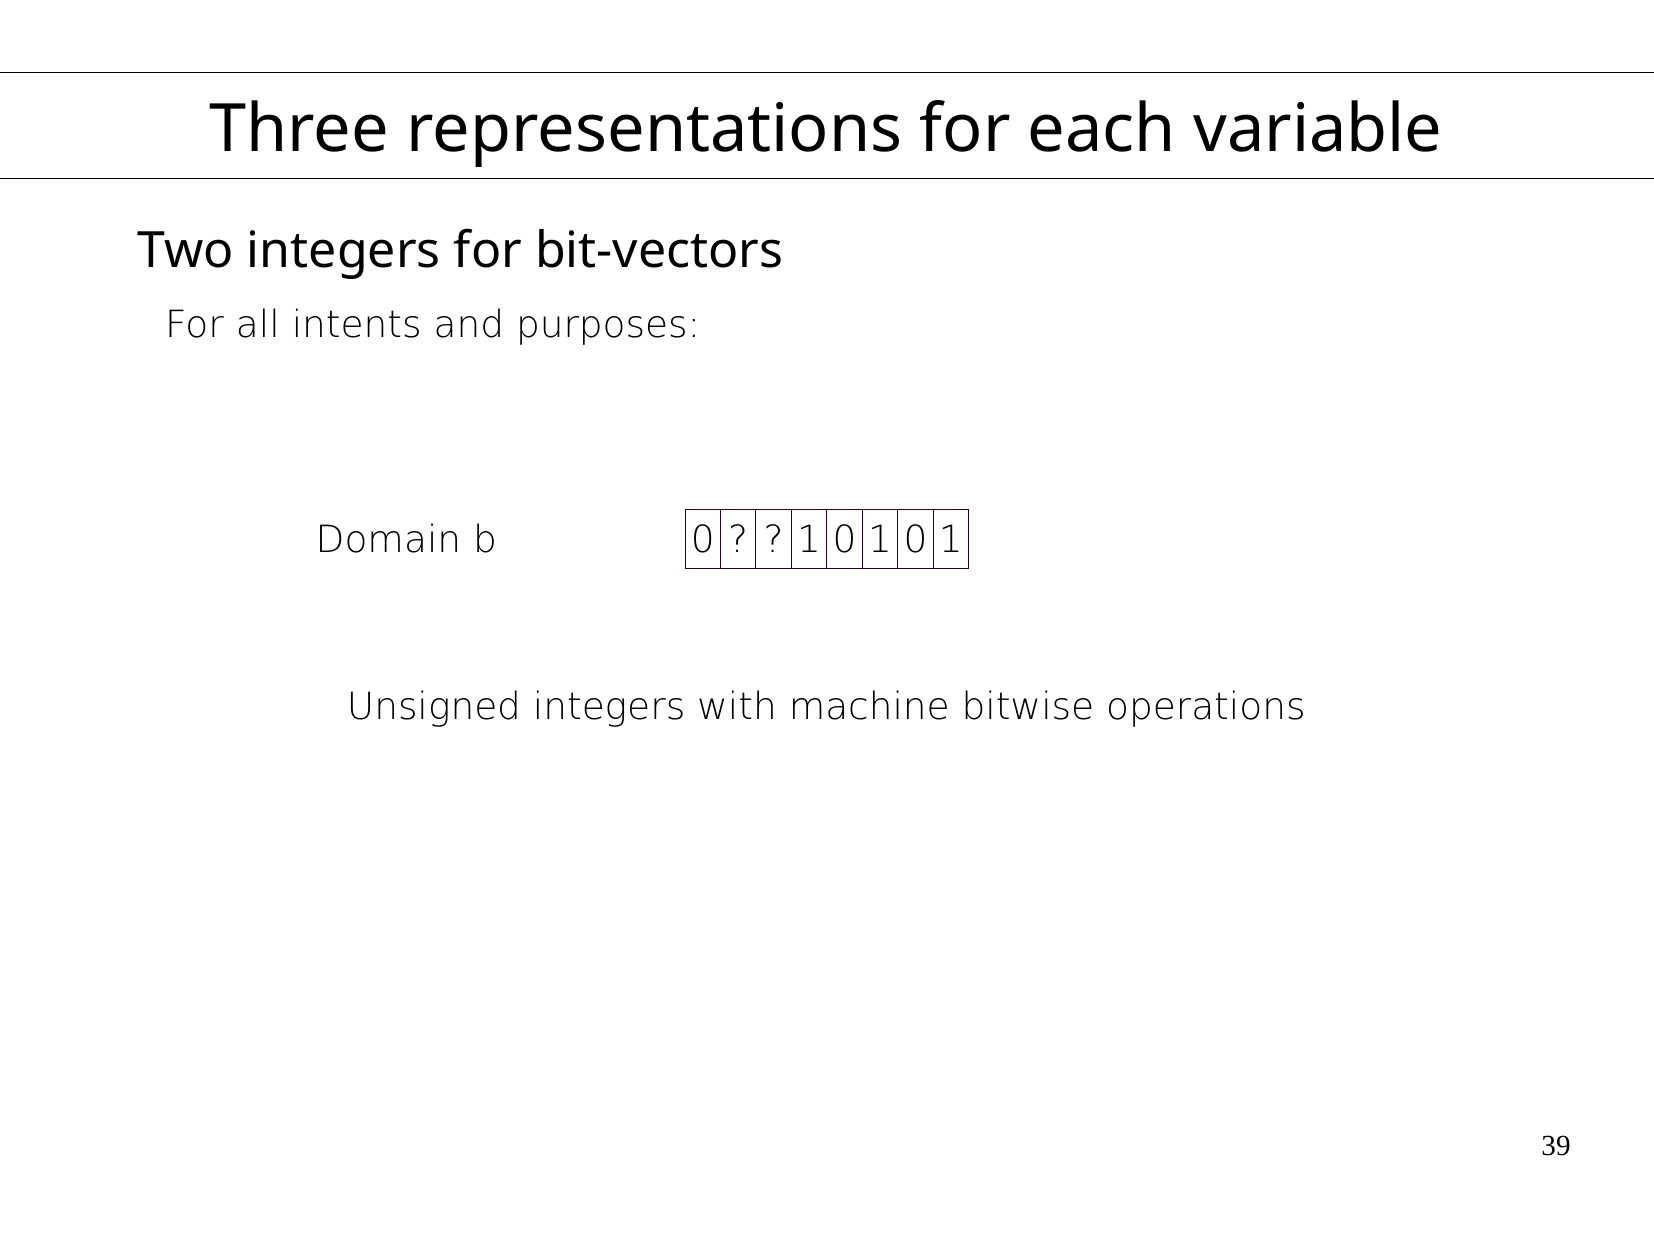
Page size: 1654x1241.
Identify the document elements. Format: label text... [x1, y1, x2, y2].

text_box Unsigned integers with machine bitwise operations [320, 677, 1334, 737]
text_box ? [755, 509, 791, 569]
text_box For all intents and purposes: [150, 295, 1300, 355]
text_box Three representations for each variable [0, 72, 1654, 166]
text_box 1 [933, 509, 969, 569]
text_box 1 [791, 509, 826, 569]
text_box Two integers for bit-vectors [122, 207, 804, 301]
text_box ? [720, 509, 755, 569]
text_box 0 [897, 509, 933, 569]
text_box 1 [862, 509, 897, 569]
text_box 0 [685, 509, 720, 569]
text_box 0 [826, 509, 862, 569]
text_box Domain b [300, 510, 513, 569]
